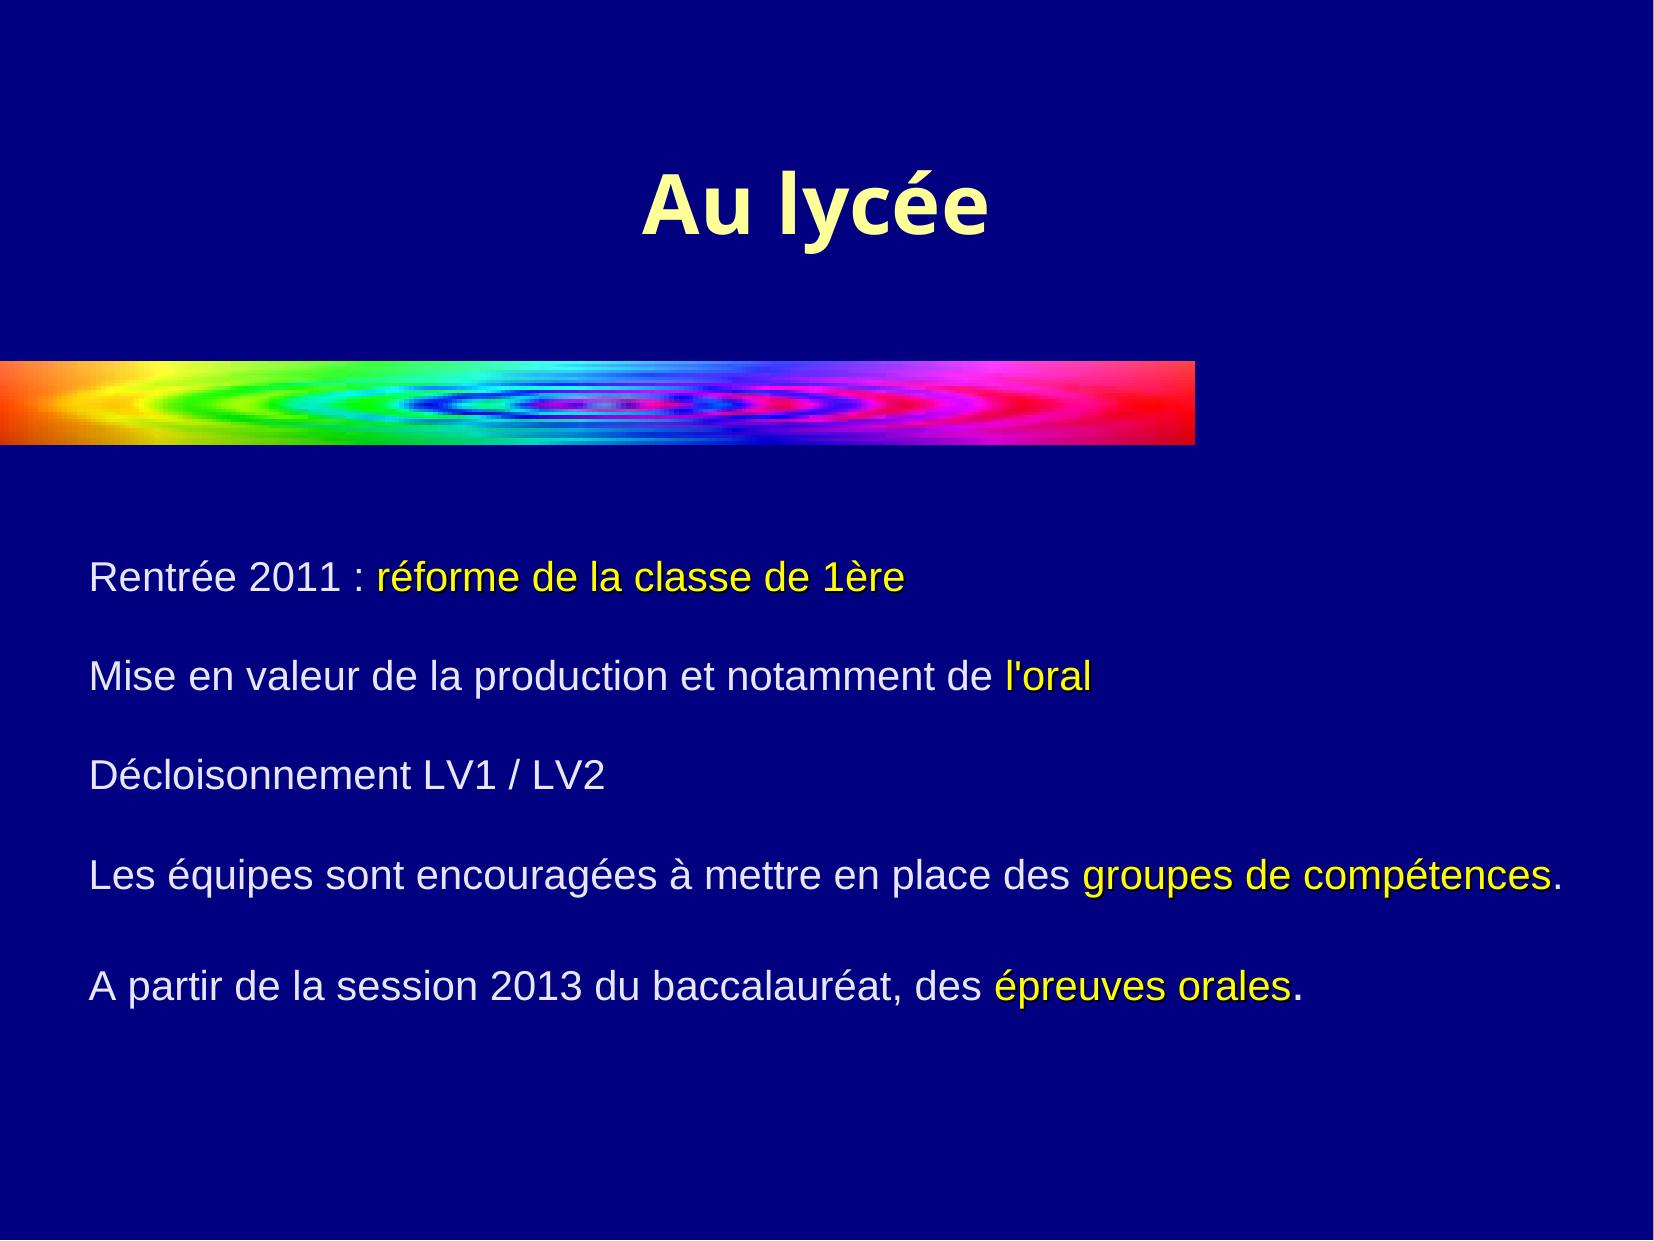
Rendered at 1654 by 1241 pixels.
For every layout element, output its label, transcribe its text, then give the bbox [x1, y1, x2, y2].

list Rentrée 2011 : réforme de la classe de 1ère Mise en valeur de la production et notamment de l'oral Décloisonnement LV1 / LV2 Les équipes sont encouragées à mettre en place des groupes de compétences. A partir de la session 2013 du baccalauréat, des épreuves orales. [88, 530, 1625, 1152]
title Au lycée [121, 98, 1534, 307]
picture [0, 361, 1195, 445]
